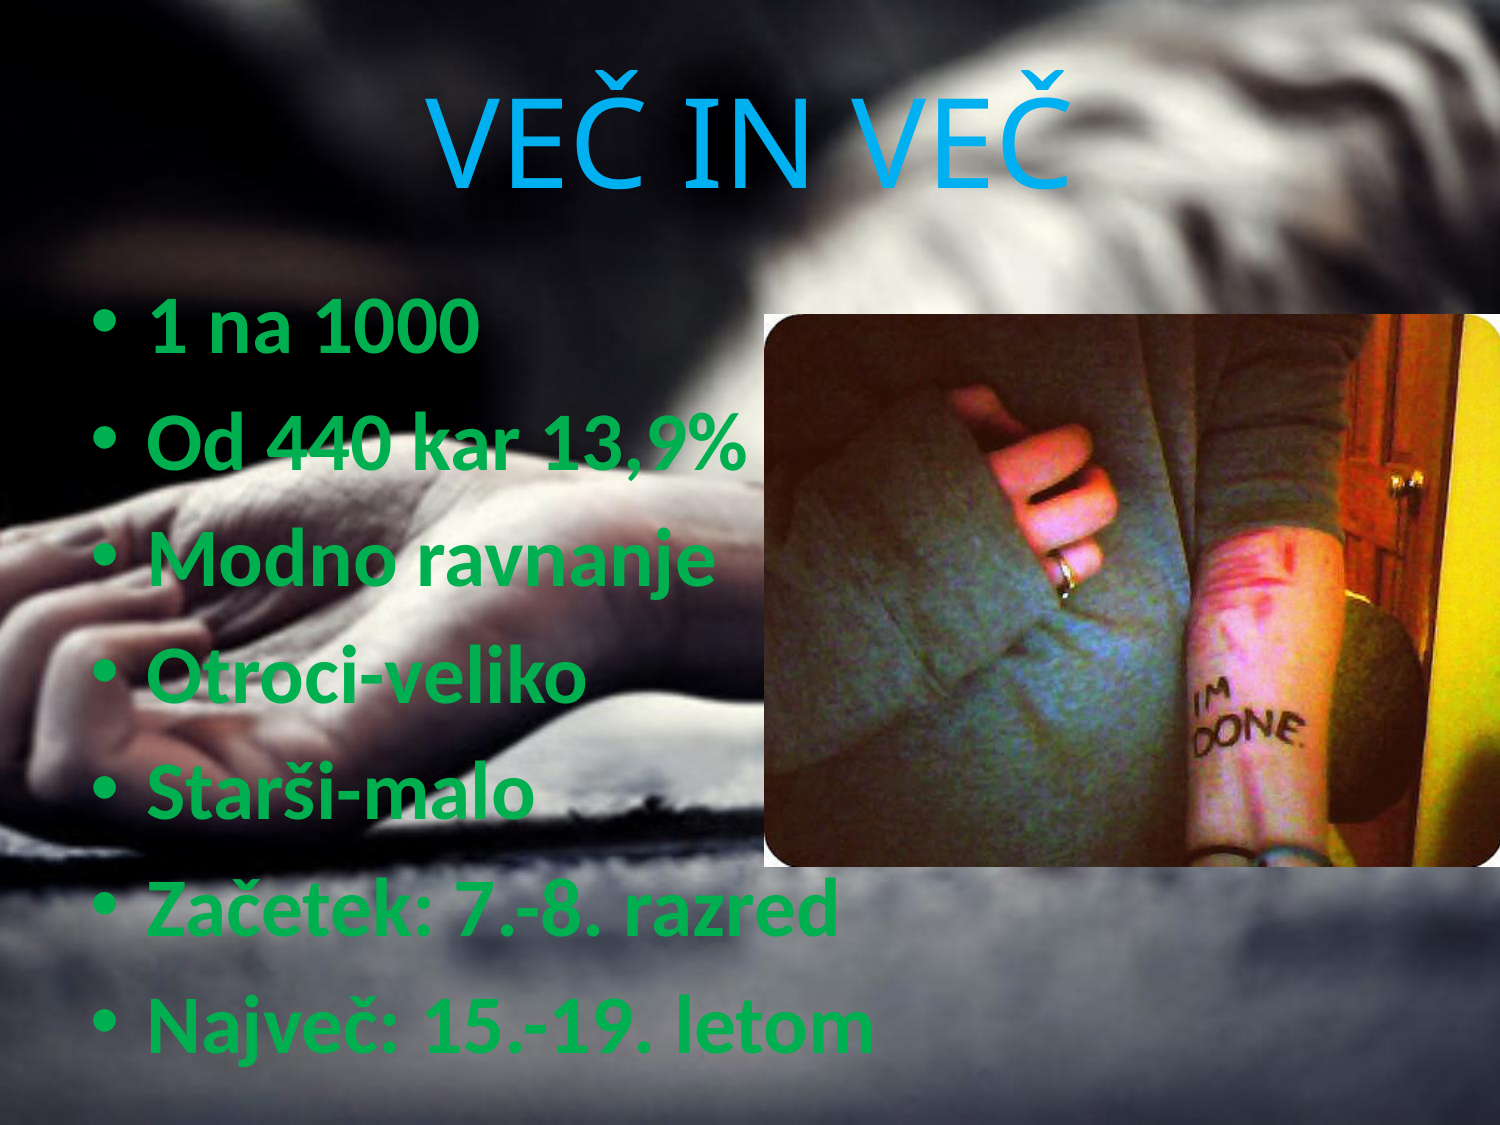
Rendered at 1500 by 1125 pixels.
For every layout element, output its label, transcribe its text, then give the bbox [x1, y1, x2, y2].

picture [0, 0, 1500, 1125]
title VEČ IN VEČ [75, 45, 1425, 233]
list 1 na 1000 Od 440 kar 13,9% Modno ravnanje Otroci-veliko Starši-malo Začetek: 7.-8. razred Največ: 15.-19. letom [75, 262, 1425, 1005]
